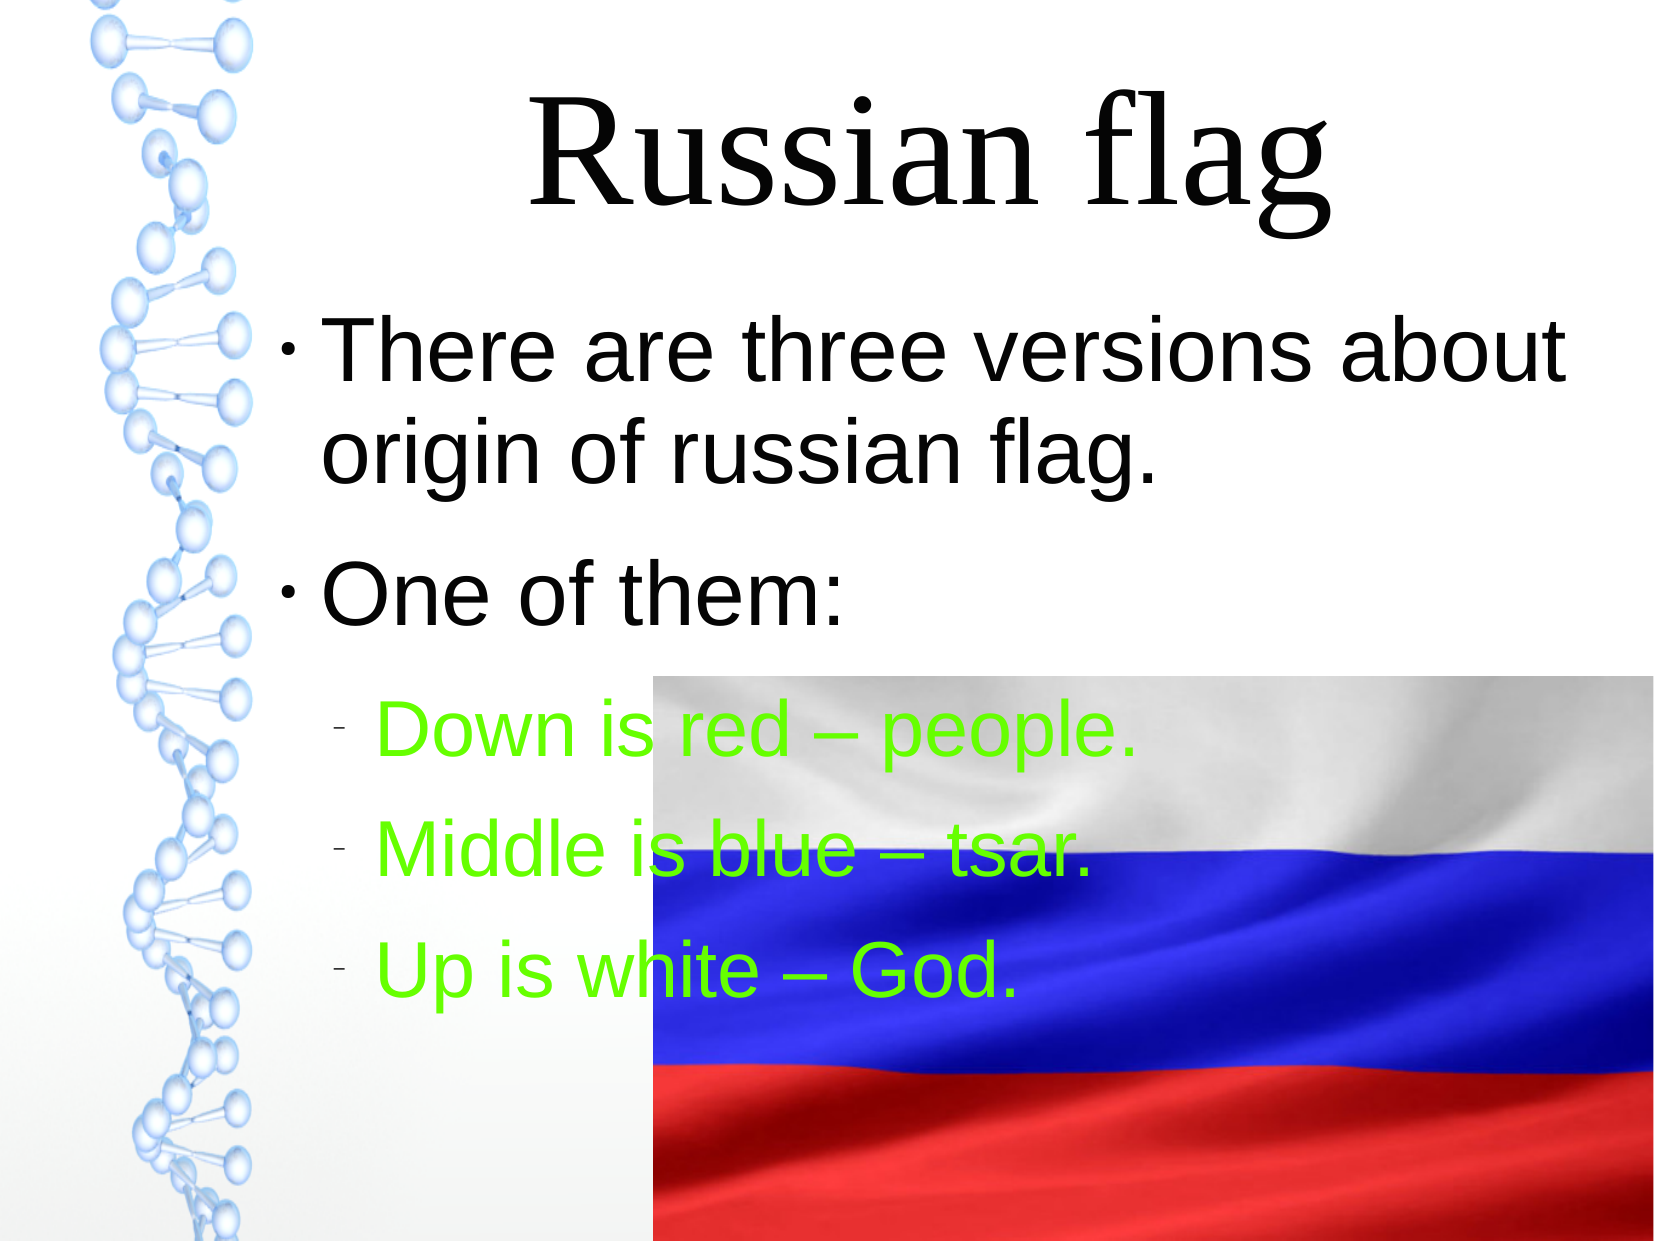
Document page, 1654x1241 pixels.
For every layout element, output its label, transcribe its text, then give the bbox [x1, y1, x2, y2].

title Russian flag [265, 47, 1595, 252]
list There are three versions about origin of russian flag. One of them: Down is red – people. Middle is blue – tsar. Up is white – God. [265, 299, 1595, 1019]
picture [0, 0, 1654, 1241]
